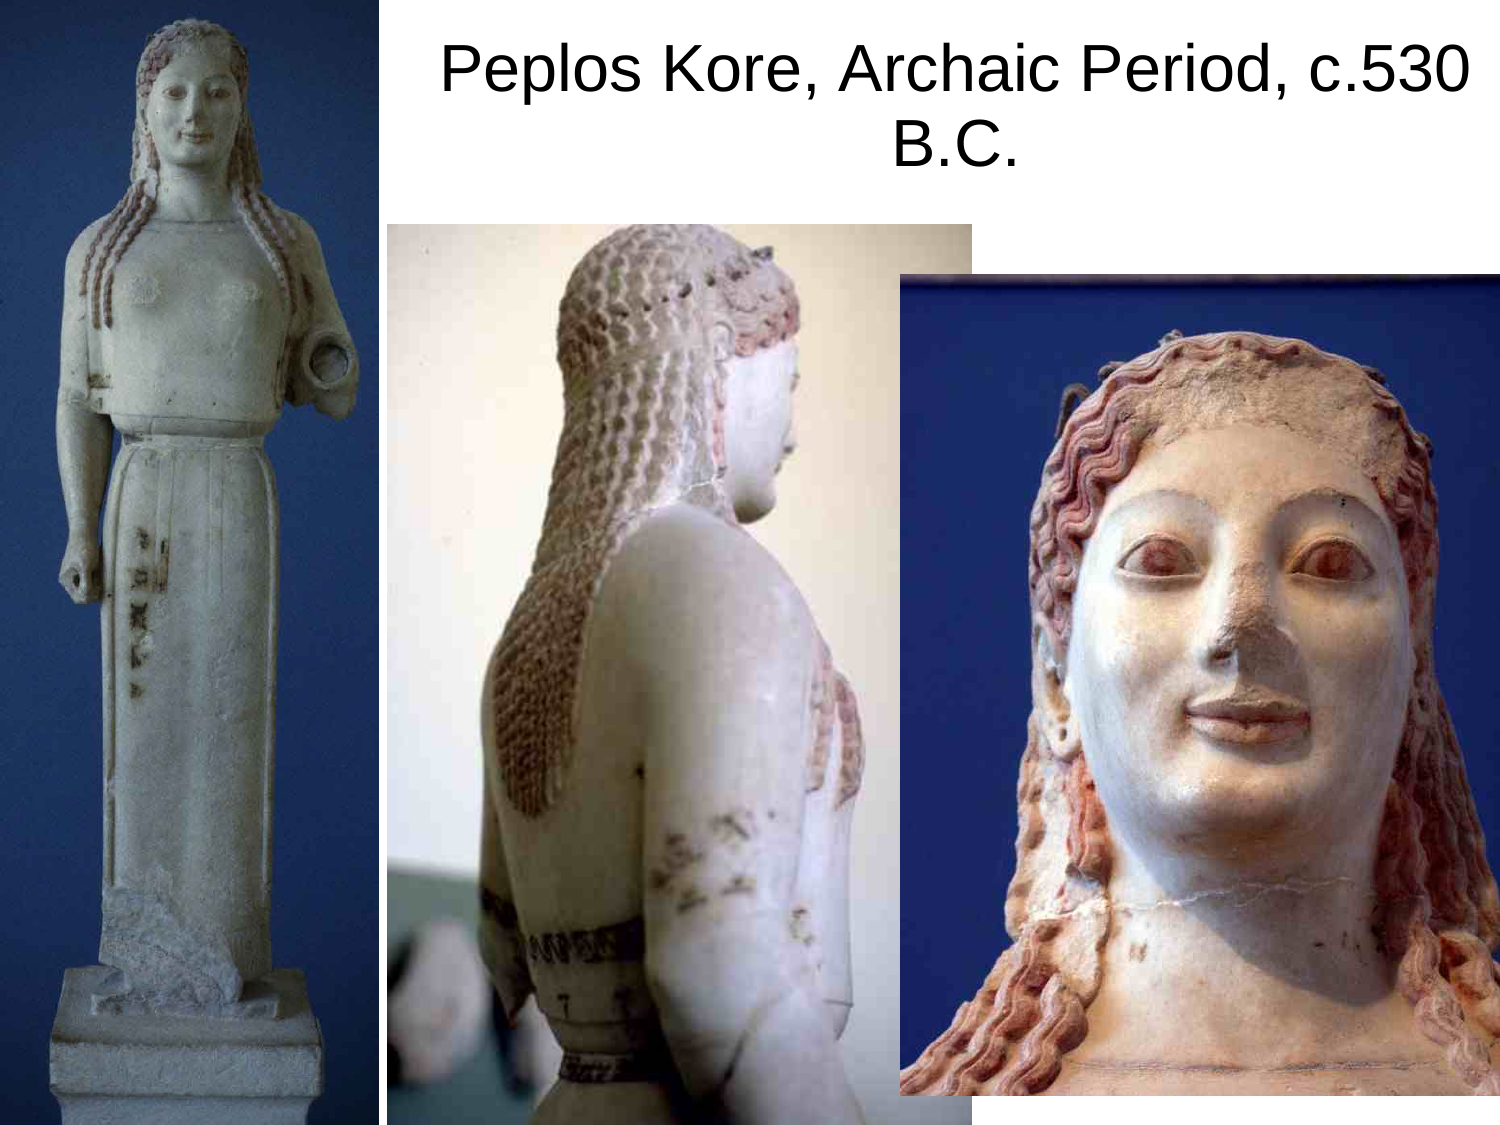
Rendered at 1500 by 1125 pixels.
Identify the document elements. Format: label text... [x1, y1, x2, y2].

picture [0, 0, 379, 1125]
picture [387, 224, 1500, 1125]
title Peplos Kore, Archaic Period, c.530 B.C. [412, 12, 1500, 201]
